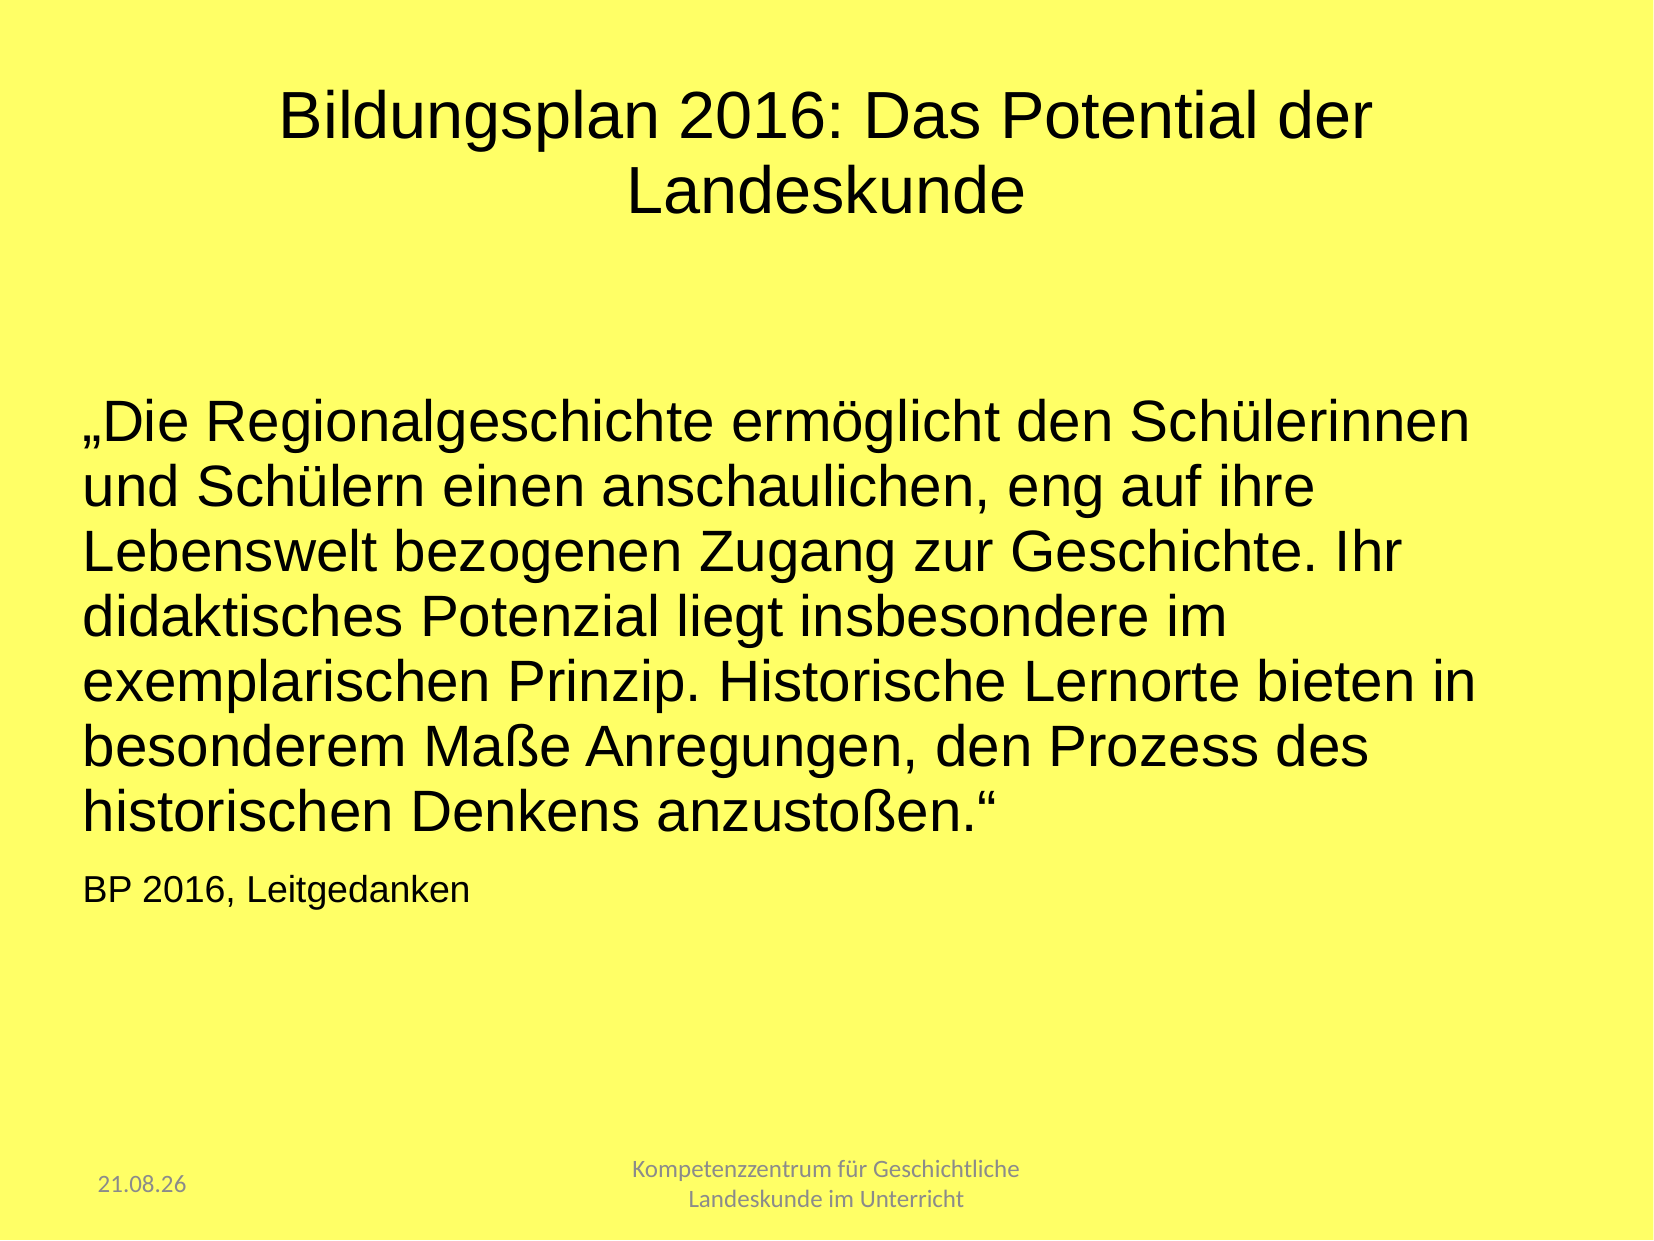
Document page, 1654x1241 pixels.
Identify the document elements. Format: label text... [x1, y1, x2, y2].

title Bildungsplan 2016: Das Potential der Landeskunde [82, 49, 1571, 257]
subtitle „Die Regionalgeschichte ermöglicht den Schülerinnen und Schülern einen anschaulichen, eng auf ihre Lebenswelt bezogenen Zugang zur Geschichte. Ihr didaktisches Potenzial liegt insbesondere im exemplarischen Prinzip. Historische Lernorte bieten in besonderem Maße Anregungen, den Prozess des historischen Denkens anzustoßen.“ BP 2016, Leitgedanken [82, 290, 1571, 1010]
